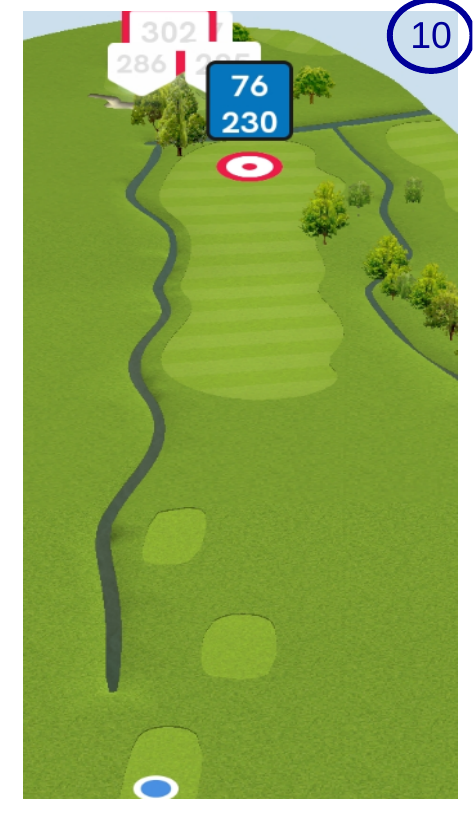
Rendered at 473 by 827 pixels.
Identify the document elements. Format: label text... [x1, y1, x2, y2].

picture [23, 11, 458, 800]
text_box 10 [389, 0, 473, 71]
